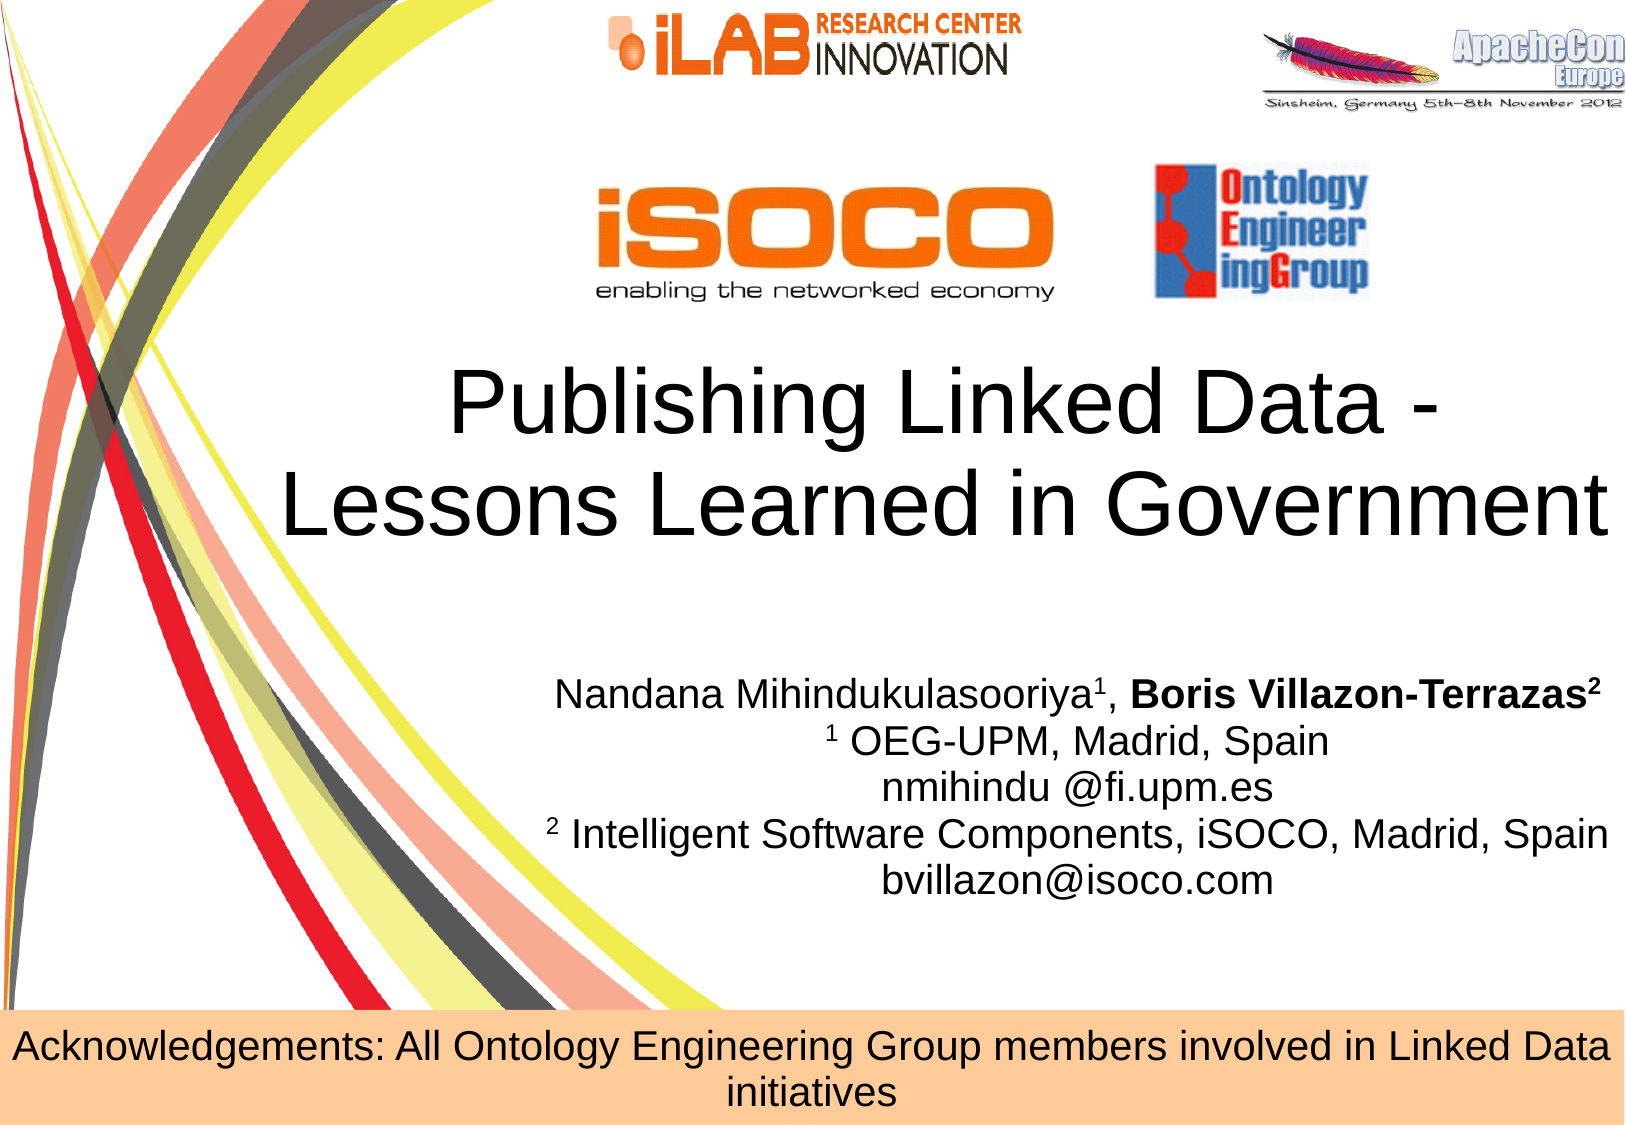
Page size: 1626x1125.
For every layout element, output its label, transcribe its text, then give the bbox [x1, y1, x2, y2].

picture [0, 0, 1626, 1125]
text_box Acknowledgements: All Ontology Engineering Group members involved in Linked Data initiatives [0, 1009, 1625, 1125]
subtitle Nandana Mihindukulasooriya1, Boris Villazon-Terrazas2 1 OEG-UPM, Madrid, Spain nmihindu @fi.upm.es 2 Intelligent Software Components, iSOCO, Madrid, Spain bvillazon@isoco.com [537, 667, 1619, 908]
title Publishing Linked Data - Lessons Learned in Government [265, 350, 1625, 556]
